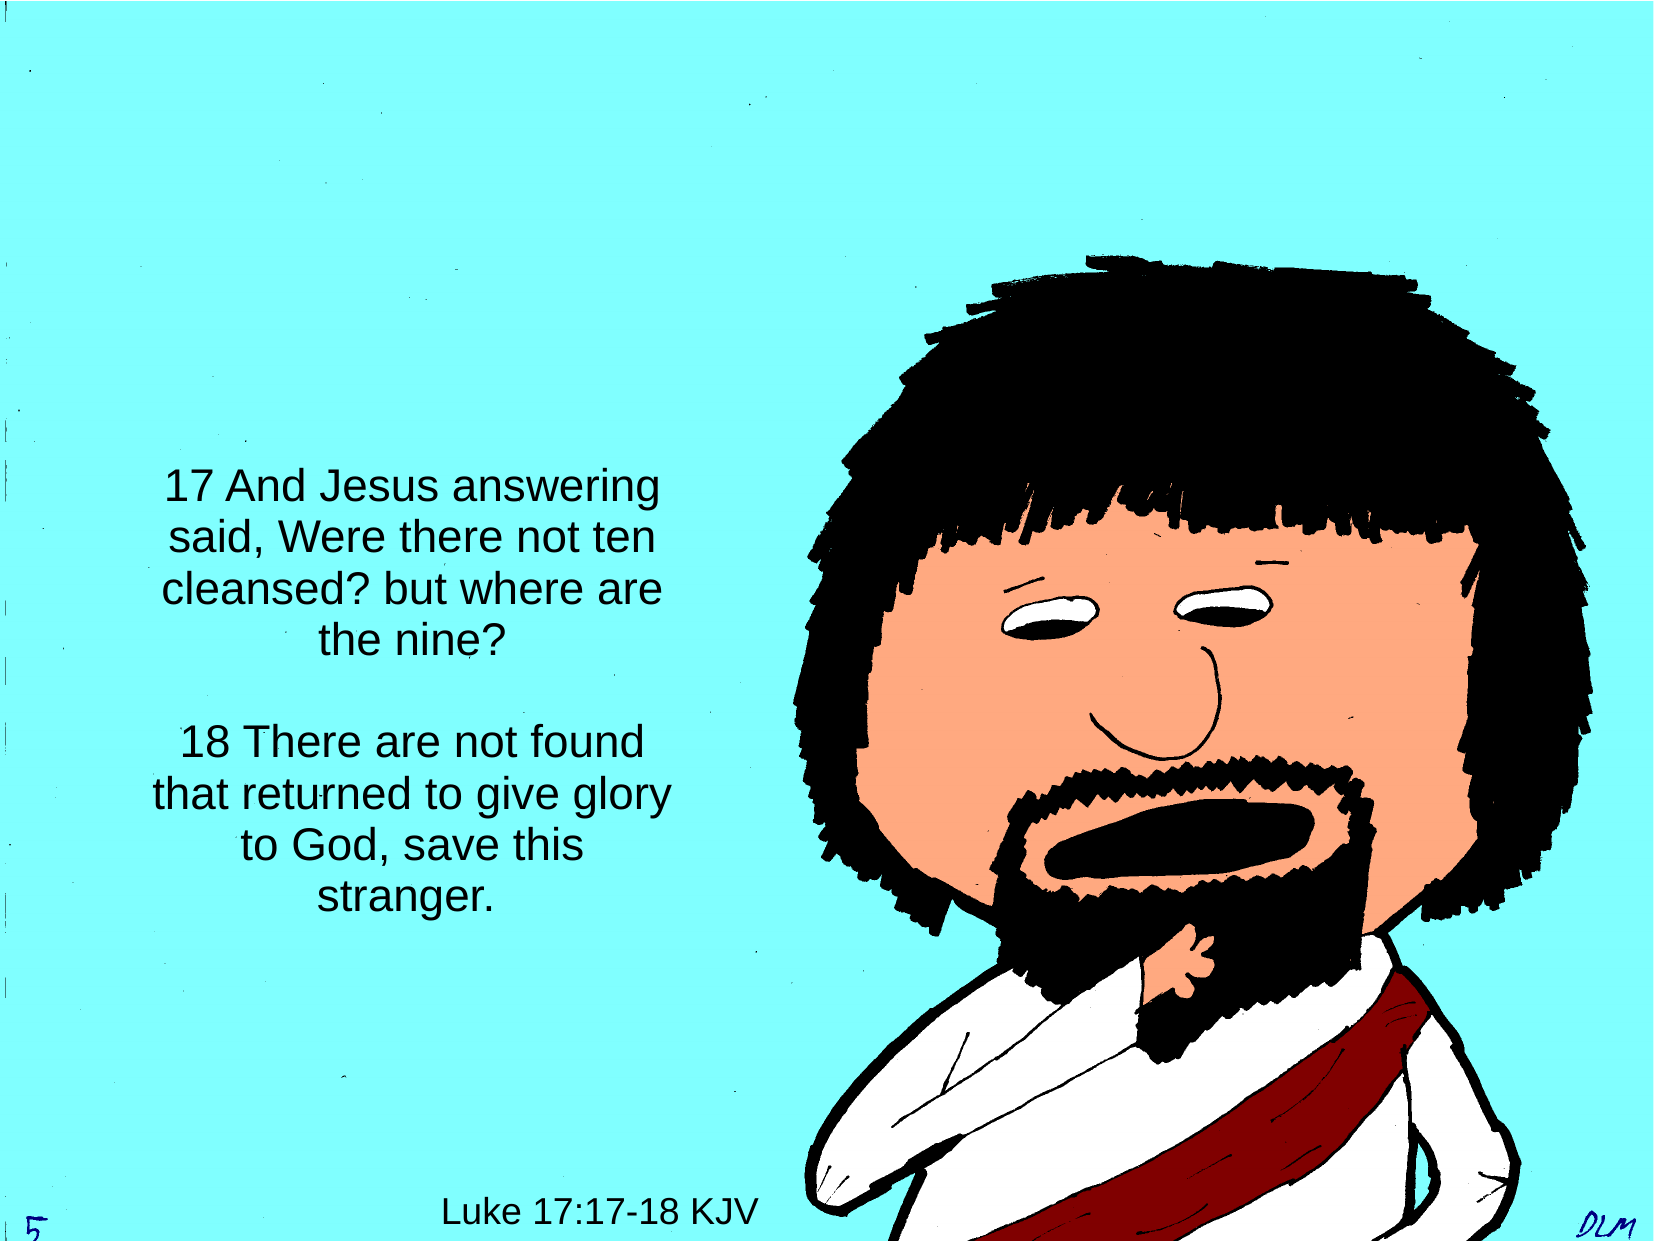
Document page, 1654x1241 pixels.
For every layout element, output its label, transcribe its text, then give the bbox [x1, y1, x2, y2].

title 17 And Jesus answering said, Were there not ten cleansed? but where are the nine? 18 There are not found that returned to give glory to God, save this stranger. [150, 375, 676, 1007]
text_box Luke 17:17-18 KJV [375, 1183, 826, 1241]
picture [0, 1, 1654, 1241]
